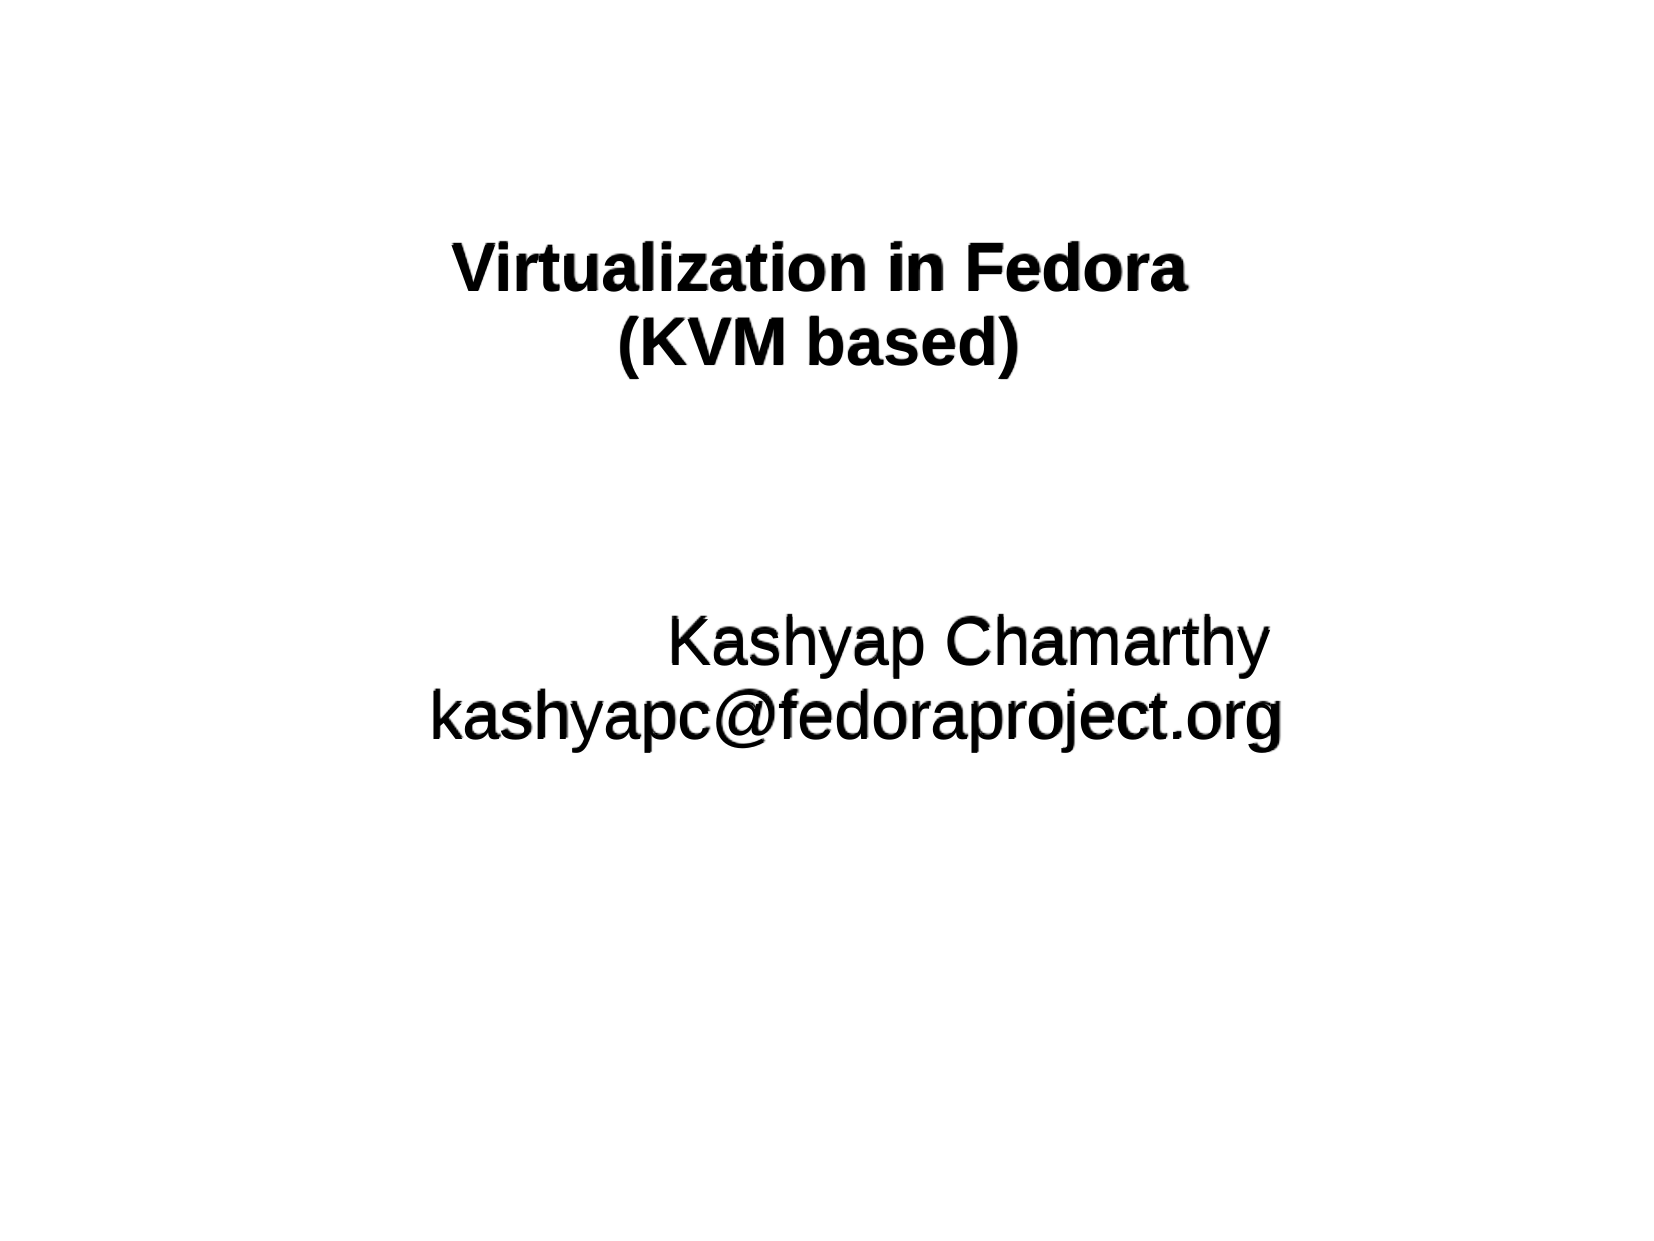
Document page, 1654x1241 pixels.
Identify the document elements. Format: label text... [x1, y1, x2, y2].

subtitle Virtualization in Fedora (KVM based) Kashyap Chamarthy kashyapc@fedoraproject.org [75, 37, 1564, 1097]
